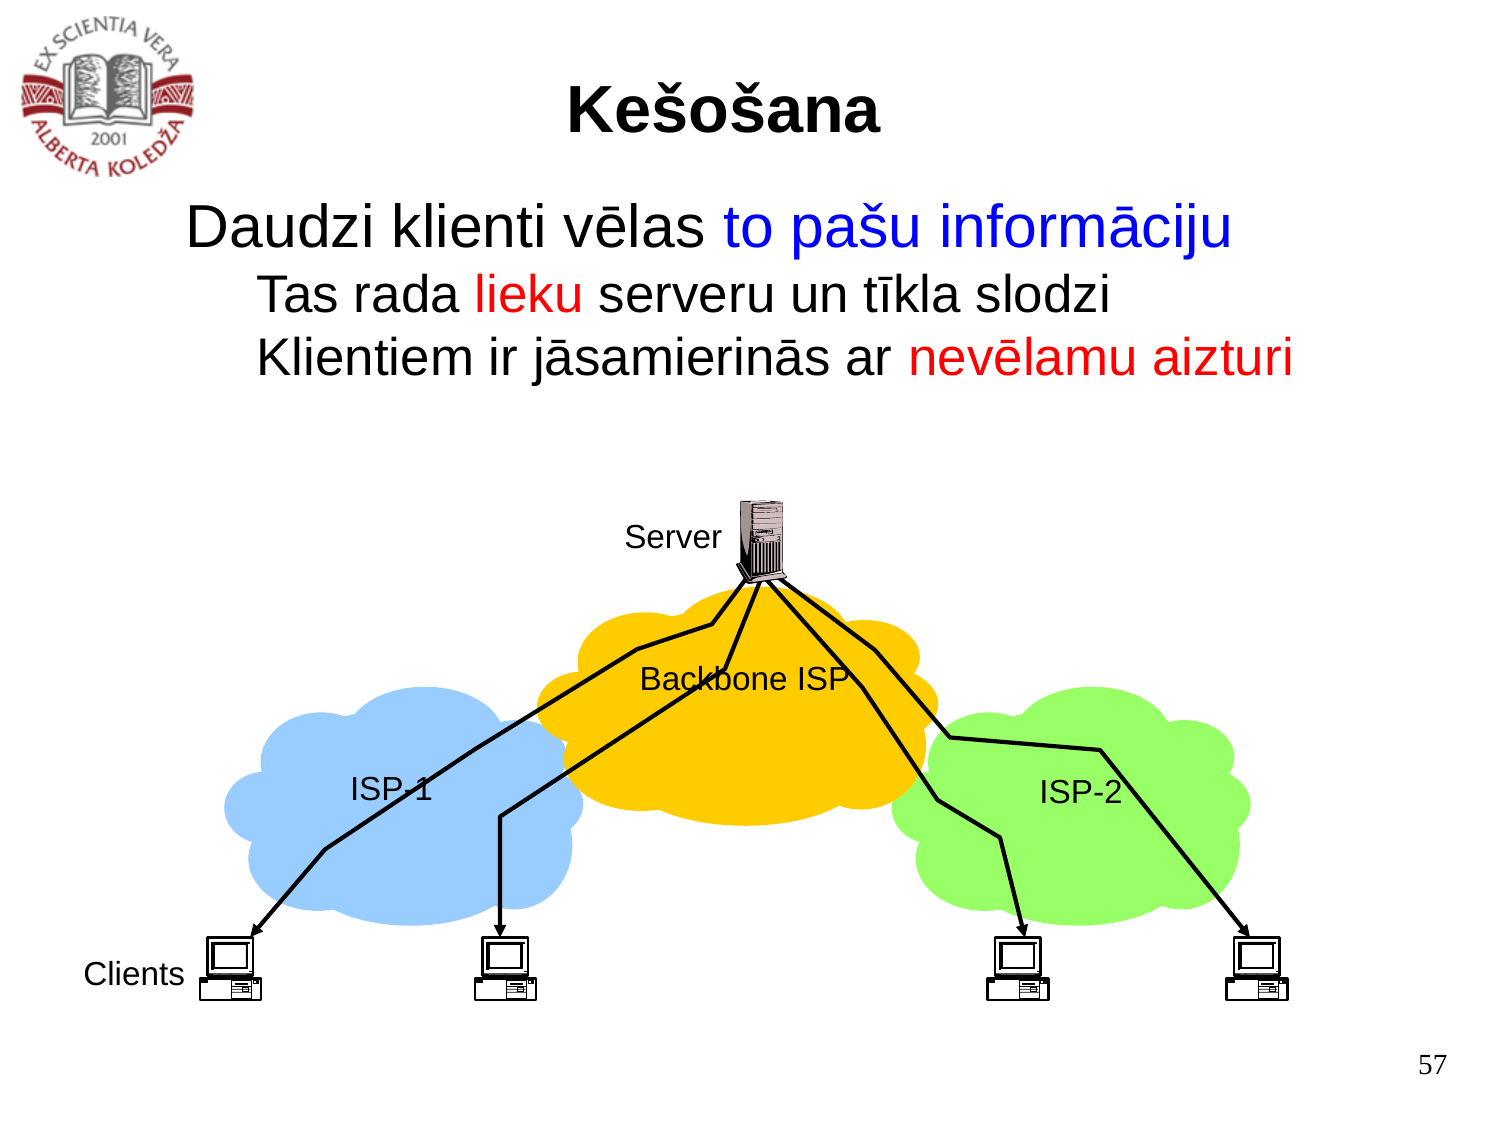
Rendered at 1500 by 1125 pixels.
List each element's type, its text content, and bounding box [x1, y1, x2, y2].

picture [21, 16, 194, 177]
text_box [736, 587, 824, 649]
text_box [987, 978, 1049, 1001]
text_box [474, 978, 536, 1001]
text_box Backbone ISP [624, 649, 866, 705]
chart [735, 500, 788, 585]
text_box [648, 587, 755, 649]
text_box [200, 978, 262, 1001]
text_box [503, 699, 1017, 916]
list Daudzi klienti vēlas to pašu informāciju Tas rada lieku serveru un tīkla slodzi Klientiem ir jāsamierinās ar nevēlamu aizturi [99, 187, 1326, 488]
text_box [806, 594, 938, 715]
text_box [994, 937, 1041, 973]
text_box [923, 732, 1214, 925]
text_box [207, 937, 254, 973]
text_box Server [609, 507, 735, 563]
title Kešošana [50, 37, 1374, 176]
text_box ISP-2 [1024, 762, 1138, 818]
text_box [482, 937, 529, 973]
text_box [1233, 937, 1280, 976]
text_box [282, 661, 664, 925]
text_box [778, 588, 932, 770]
text_box [537, 589, 734, 707]
text_box [225, 687, 516, 901]
text_box <skaitlis> [1312, 1037, 1463, 1101]
text_box ISP-1 [335, 760, 449, 815]
text_box Clients [68, 945, 201, 1000]
text_box [945, 687, 1250, 894]
text_box [1226, 978, 1288, 1001]
